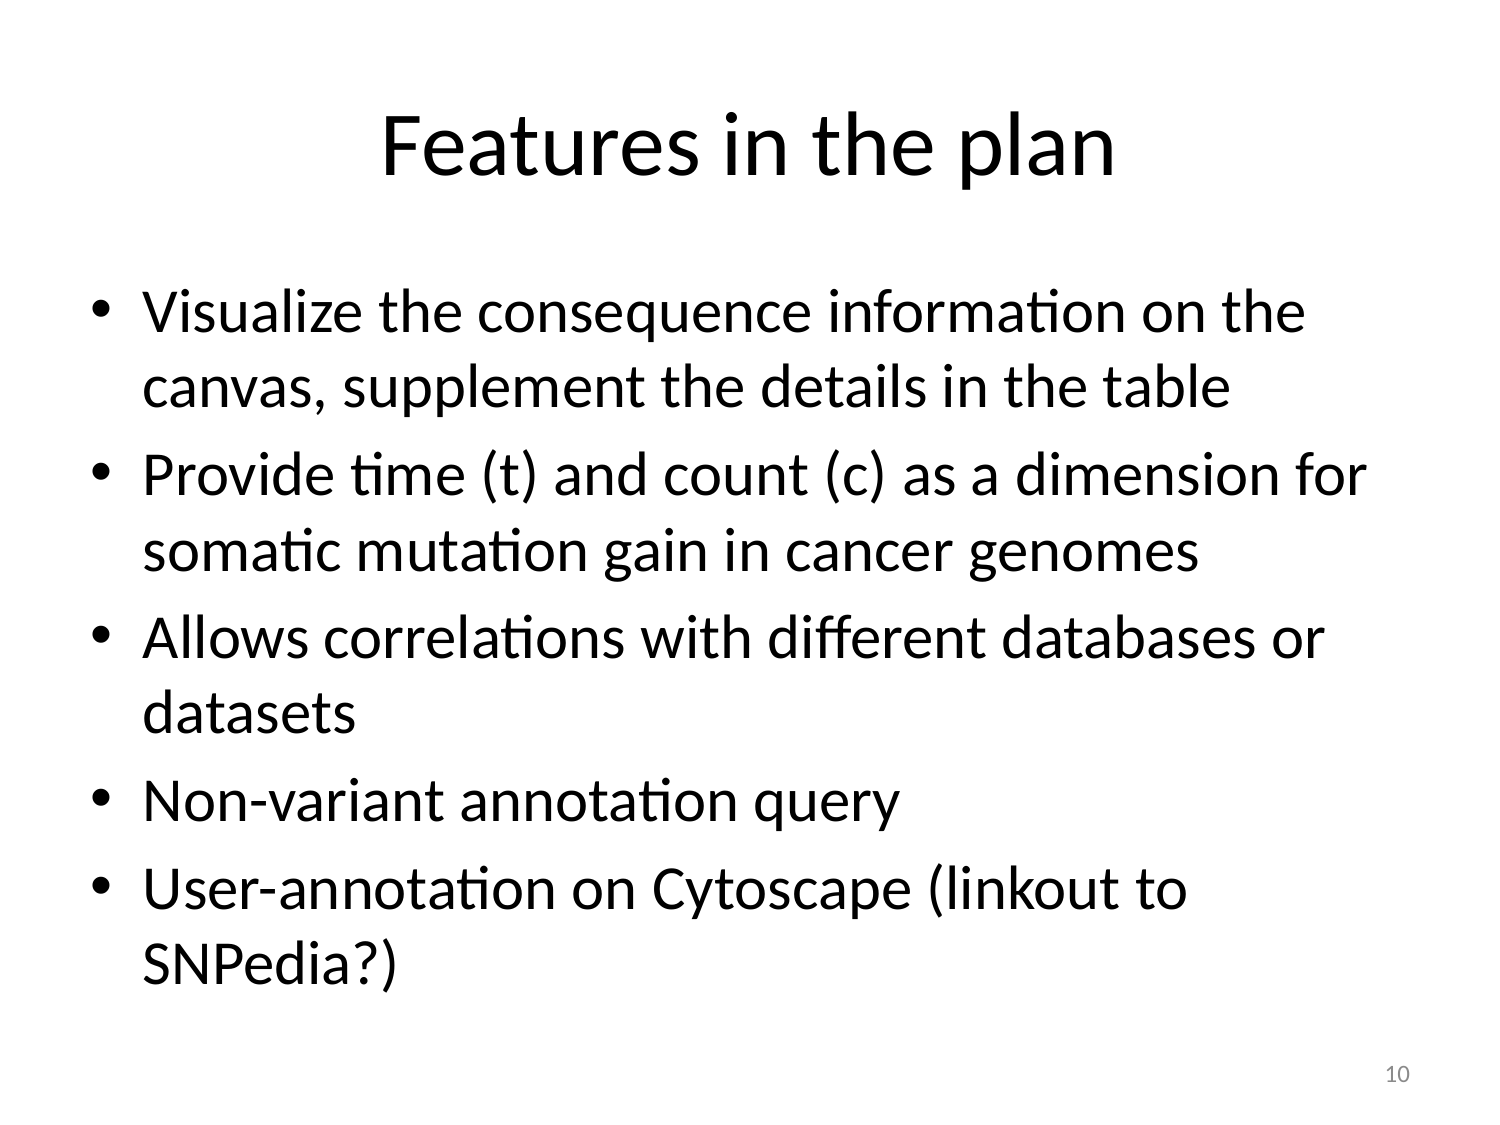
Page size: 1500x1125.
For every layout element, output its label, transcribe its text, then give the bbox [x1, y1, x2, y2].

title Features in the plan [75, 45, 1425, 233]
slide_number <number> [1074, 1042, 1425, 1103]
list Visualize the consequence information on the canvas, supplement the details in the table Provide time (t) and count (c) as a dimension for somatic mutation gain in cancer genomes Allows correlations with different databases or datasets Non-variant annotation query User-annotation on Cytoscape (linkout to SNPedia?) [75, 262, 1425, 1005]
